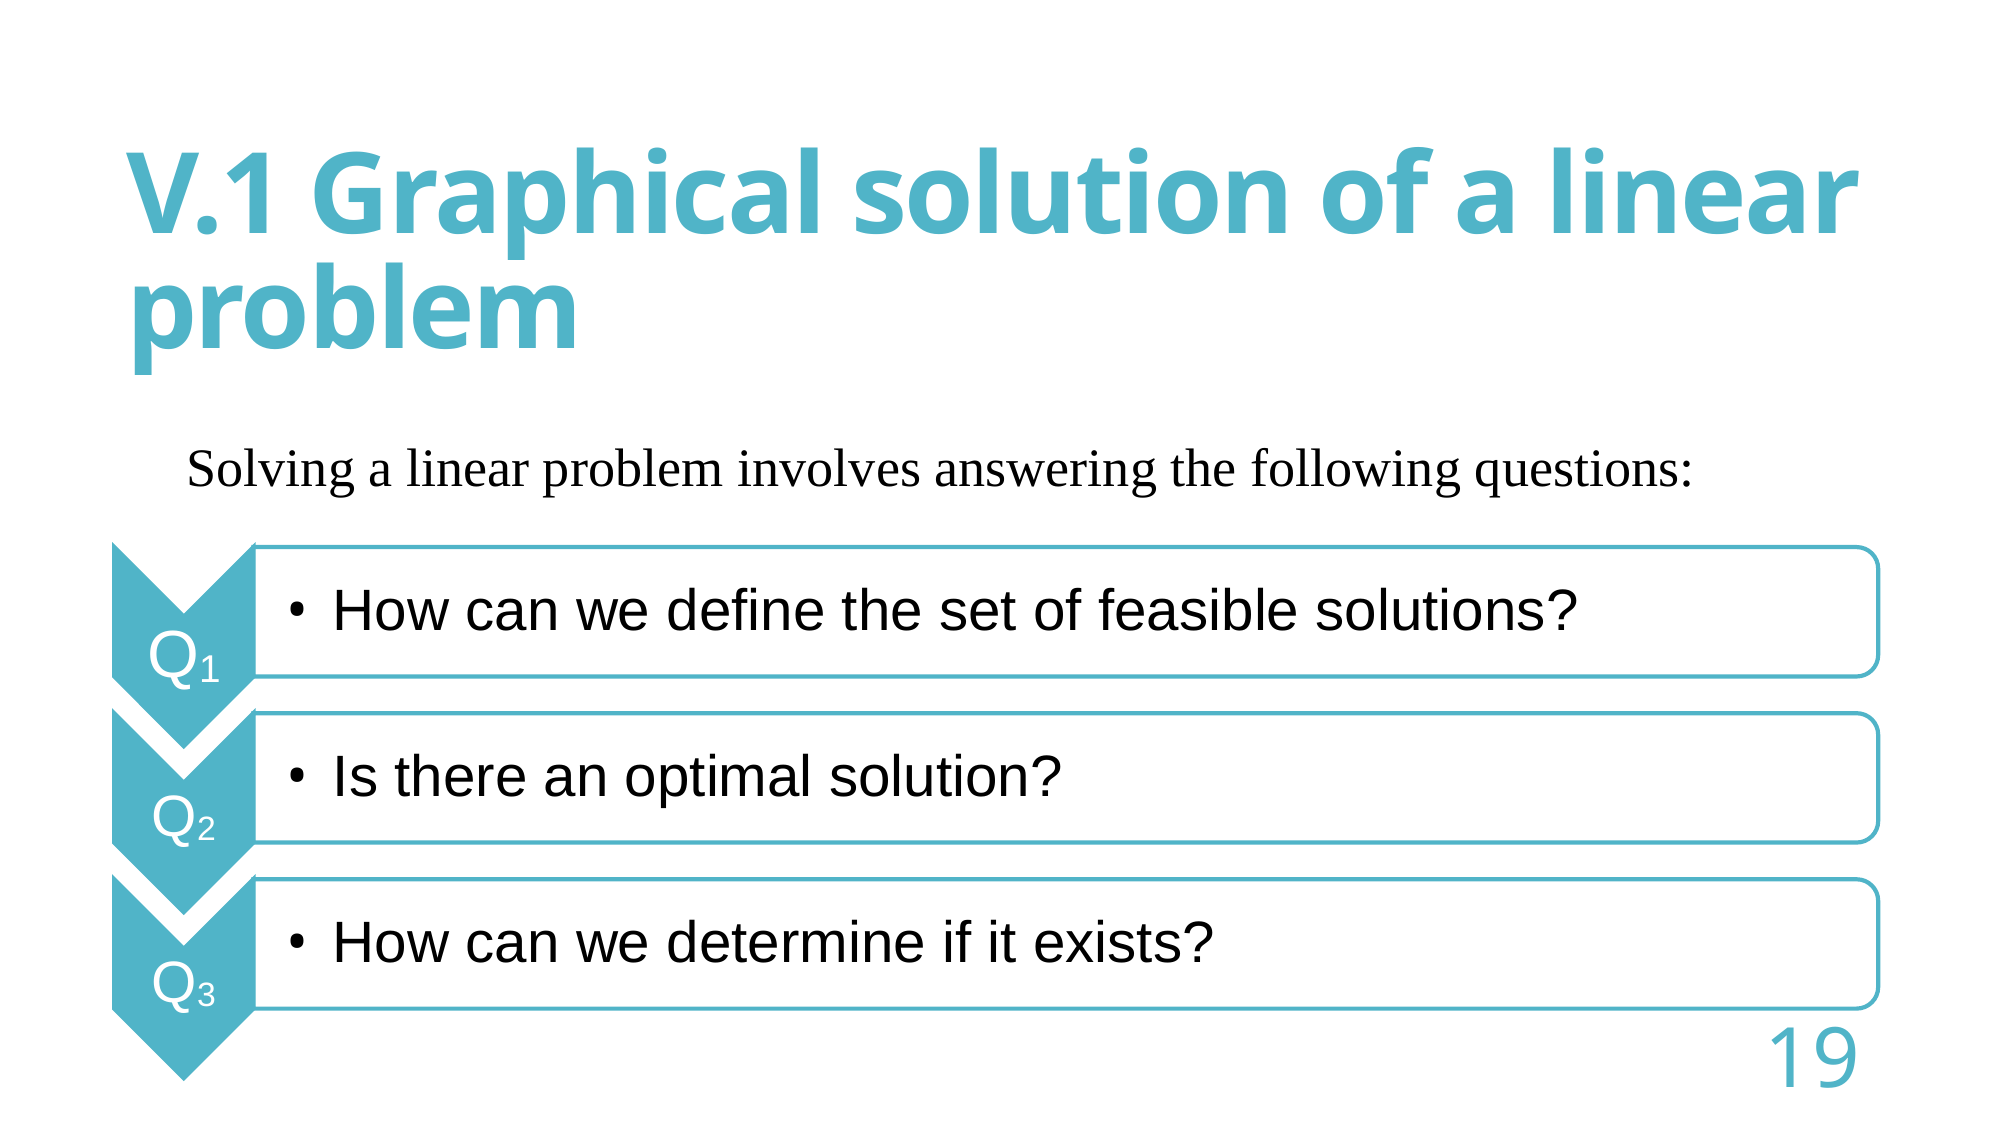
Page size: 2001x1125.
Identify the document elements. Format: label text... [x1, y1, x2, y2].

text_box Solving a linear problem involves answering the following questions: [172, 393, 1878, 505]
text_box How can we determine if it exists? [253, 879, 1879, 1009]
text_box <number> [1749, 975, 1893, 1125]
text_box Is there an optimal solution? [253, 713, 1879, 843]
text_box Q1 [114, 547, 253, 747]
text_box Q3 [114, 879, 253, 1079]
text_box How can we define the set of feasible solutions? [253, 547, 1879, 677]
text_box Q2 [114, 713, 253, 913]
text_box V.1 Graphical solution of a linear problem [111, 120, 1879, 393]
